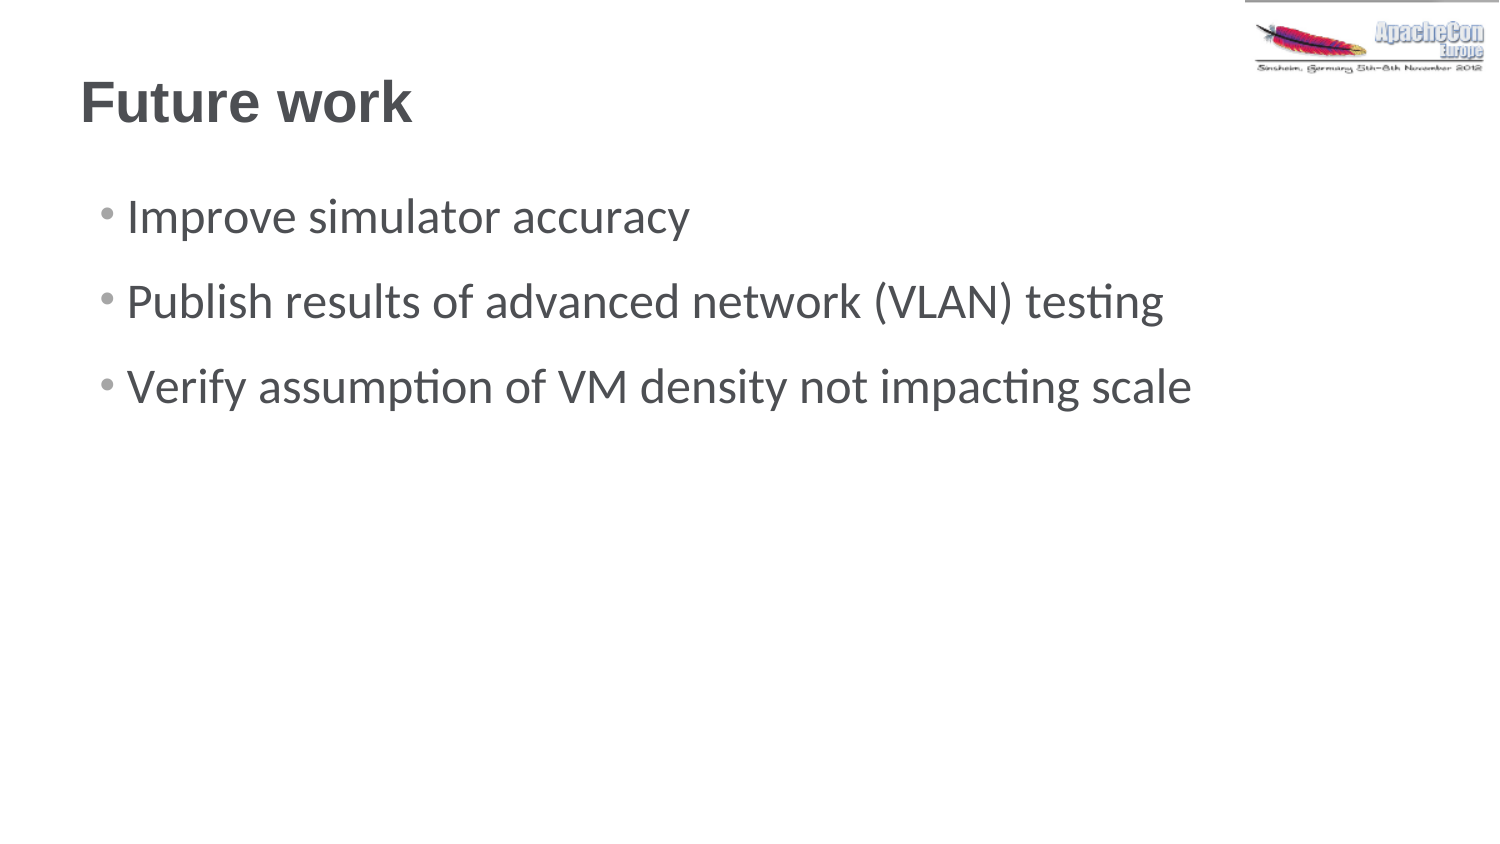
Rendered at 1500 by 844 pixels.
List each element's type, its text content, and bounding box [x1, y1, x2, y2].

title Future work [65, 47, 1438, 153]
picture [1245, 0, 1499, 90]
text_box Improve simulator accuracy Publish results of advanced network (VLAN) testing Verify assumption of VM density not impacting scale [87, 184, 1300, 420]
